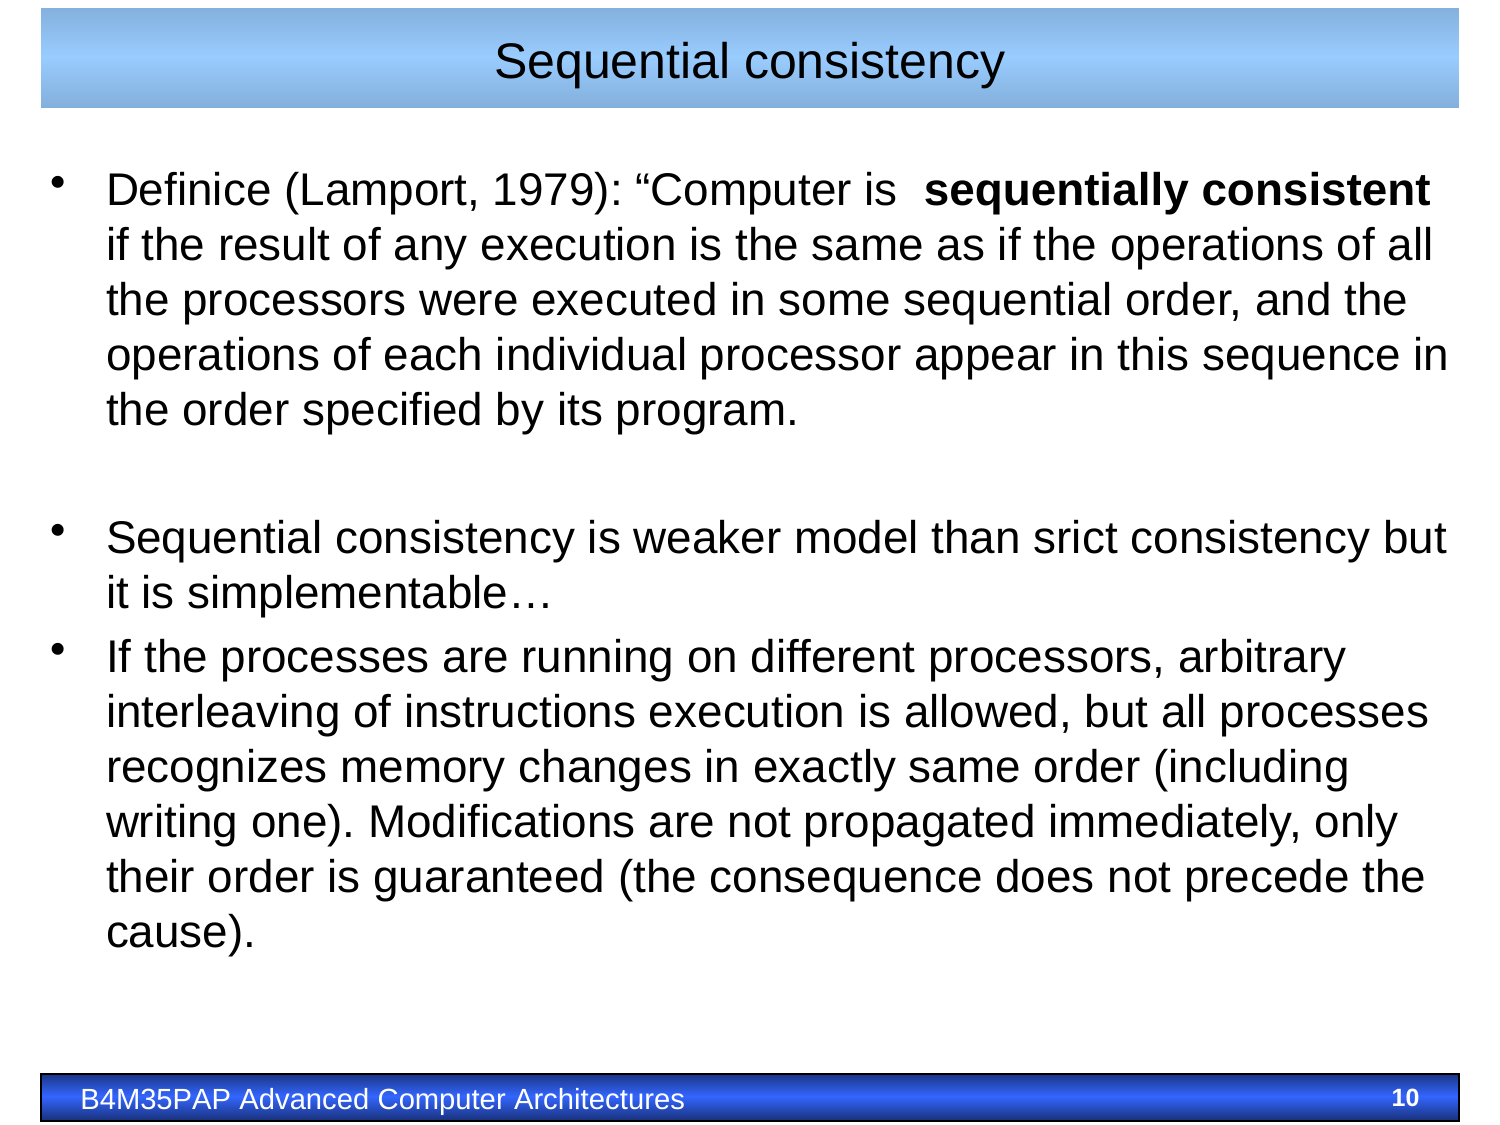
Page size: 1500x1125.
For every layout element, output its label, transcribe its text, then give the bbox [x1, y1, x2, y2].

title Sequential consistency [41, 8, 1459, 108]
text_box Definice (Lamport, 1979): “Computer is sequentially consistent if the result of any execution is the same as if the operations of all the processors were executed in some sequential order, and the operations of each individual processor appear in this sequence in the order specified by its program. Sequential consistency is weaker model than srict consistency but it is simplementable… If the processes are running on different processors, arbitrary interleaving of instructions execution is allowed, but all processes recognizes memory changes in exactly same order (including writing one). Modifications are not propagated immediately, only their order is guaranteed (the consequence does not precede the cause). [35, 152, 1477, 1000]
